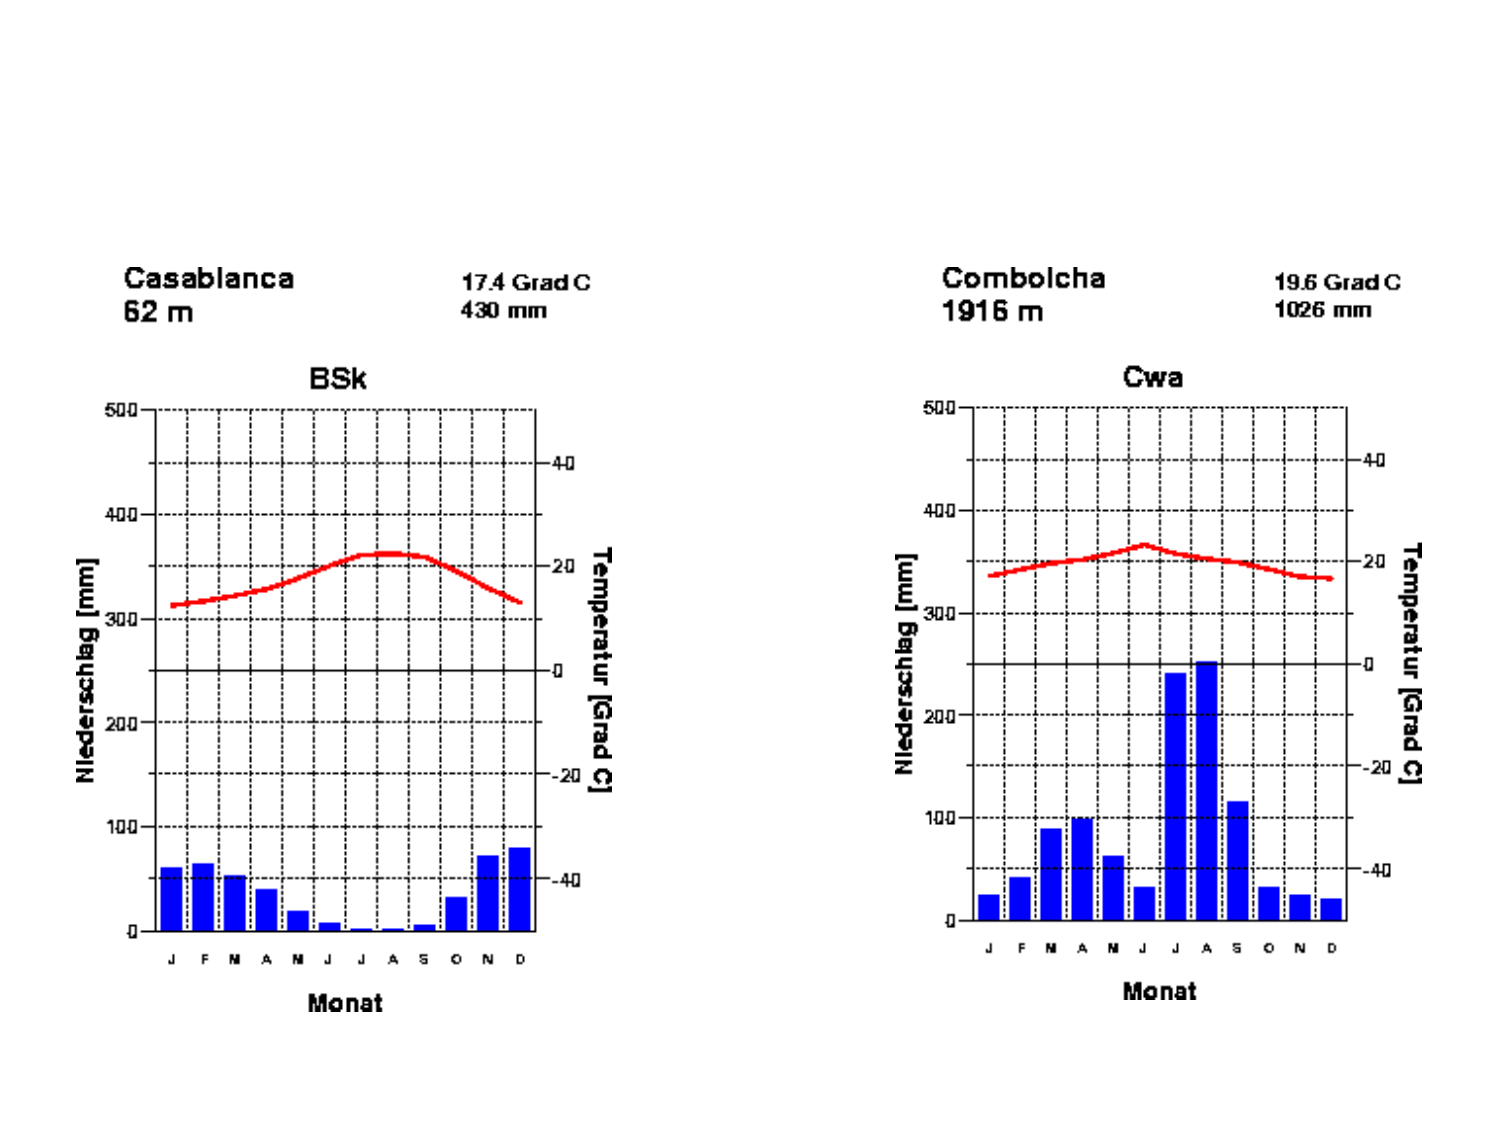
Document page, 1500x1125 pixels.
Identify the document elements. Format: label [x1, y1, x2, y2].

picture [76, 267, 612, 1012]
picture [895, 267, 1422, 1000]
